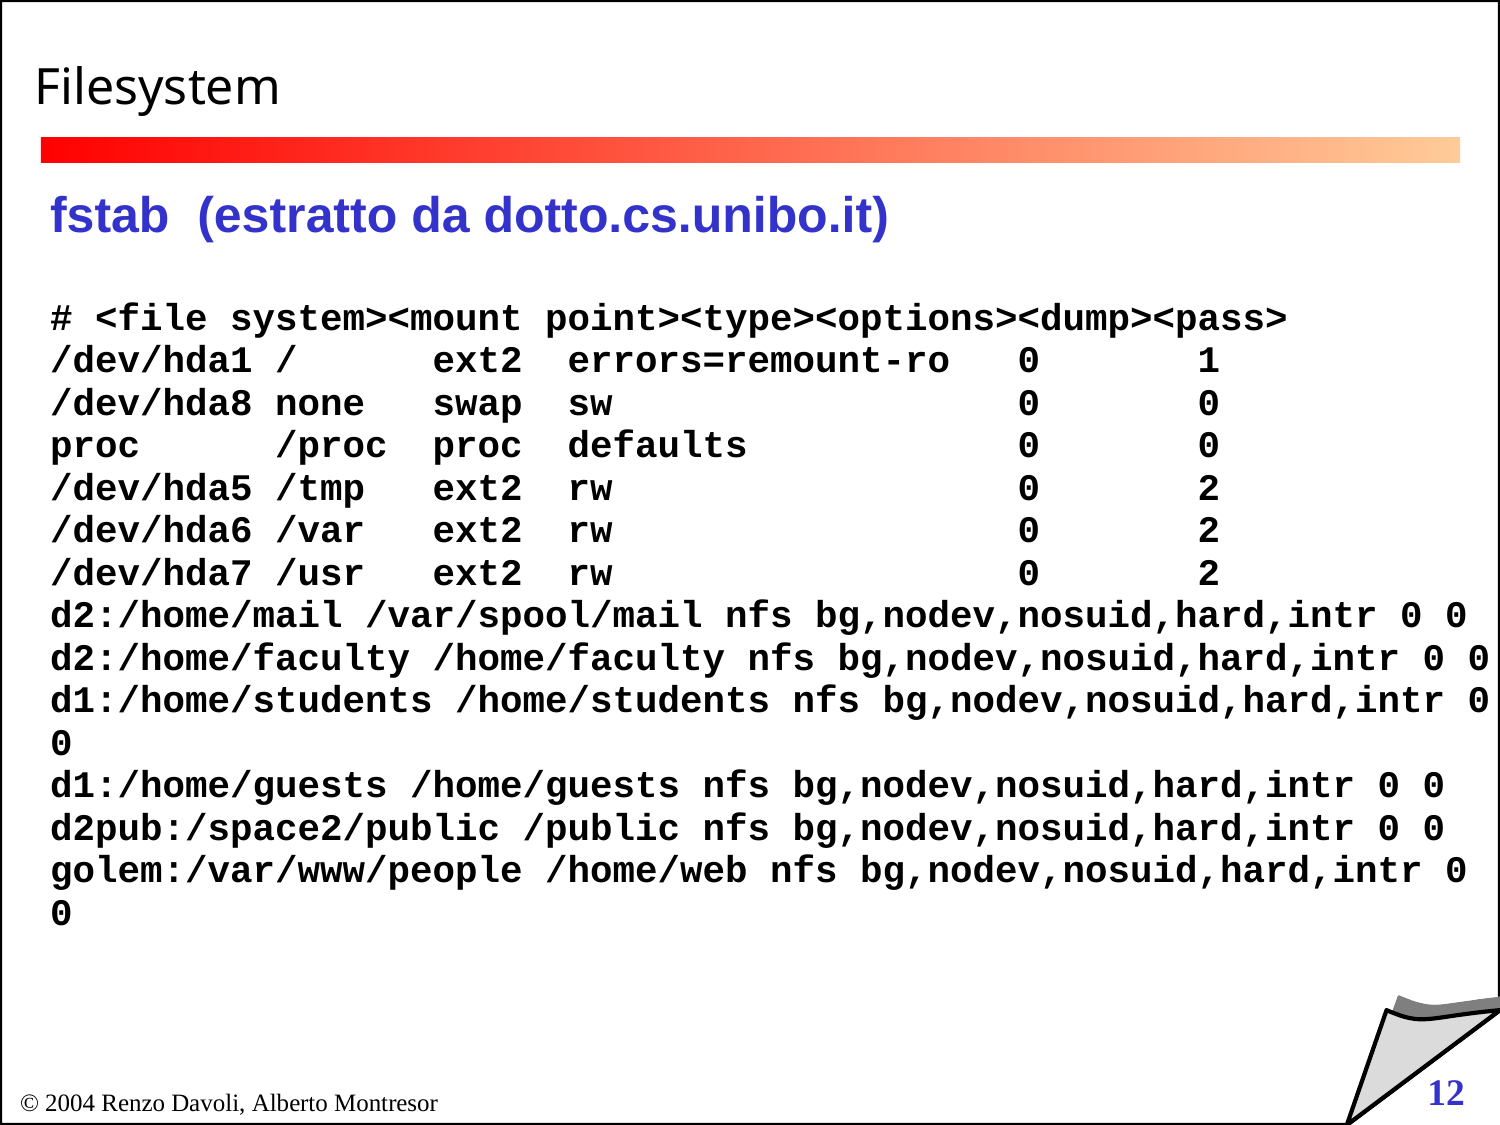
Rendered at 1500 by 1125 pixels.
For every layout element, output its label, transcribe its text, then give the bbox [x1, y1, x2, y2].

title Filesystem [34, 44, 1466, 131]
list fstab (estratto da dotto.cs.unibo.it) # <file system><mount point><type><options><dump><pass> /dev/hda1 / ext2 errors=remount-ro 0 1 /dev/hda8 none swap sw 0 0 proc /proc proc defaults 0 0 /dev/hda5 /tmp ext2 rw 0 2 /dev/hda6 /var ext2 rw 0 2 /dev/hda7 /usr ext2 rw 0 2 d2:/home/mail /var/spool/mail nfs bg,nodev,nosuid,hard,intr 0 0 d2:/home/faculty /home/faculty nfs bg,nodev,nosuid,hard,intr 0 0 d1:/home/students /home/students nfs bg,nodev,nosuid,hard,intr 0 0 d1:/home/guests /home/guests nfs bg,nodev,nosuid,hard,intr 0 0 d2pub:/space2/public /public nfs bg,nodev,nosuid,hard,intr 0 0 golem:/var/www/people /home/web nfs bg,nodev,nosuid,hard,intr 0 0 [50, 187, 1491, 940]
